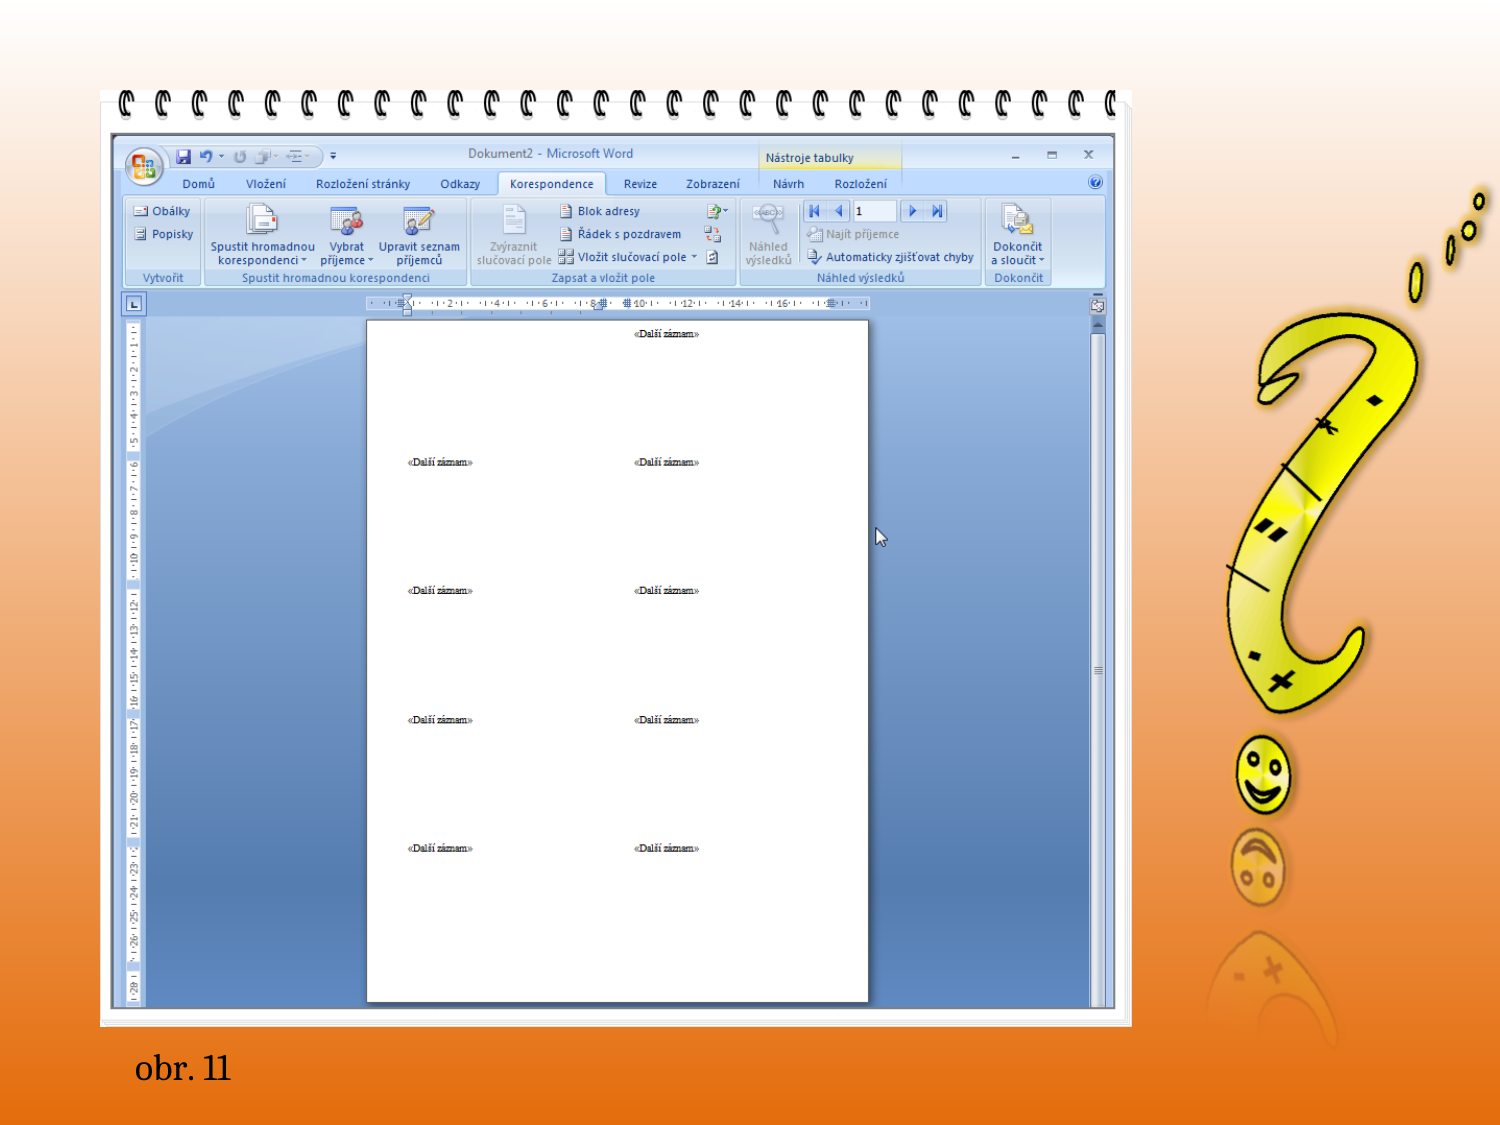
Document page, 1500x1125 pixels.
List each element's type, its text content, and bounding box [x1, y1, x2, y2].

picture [1171, 160, 1500, 1125]
picture [100, 90, 1132, 1027]
text_box obr. 11 [120, 1034, 246, 1096]
